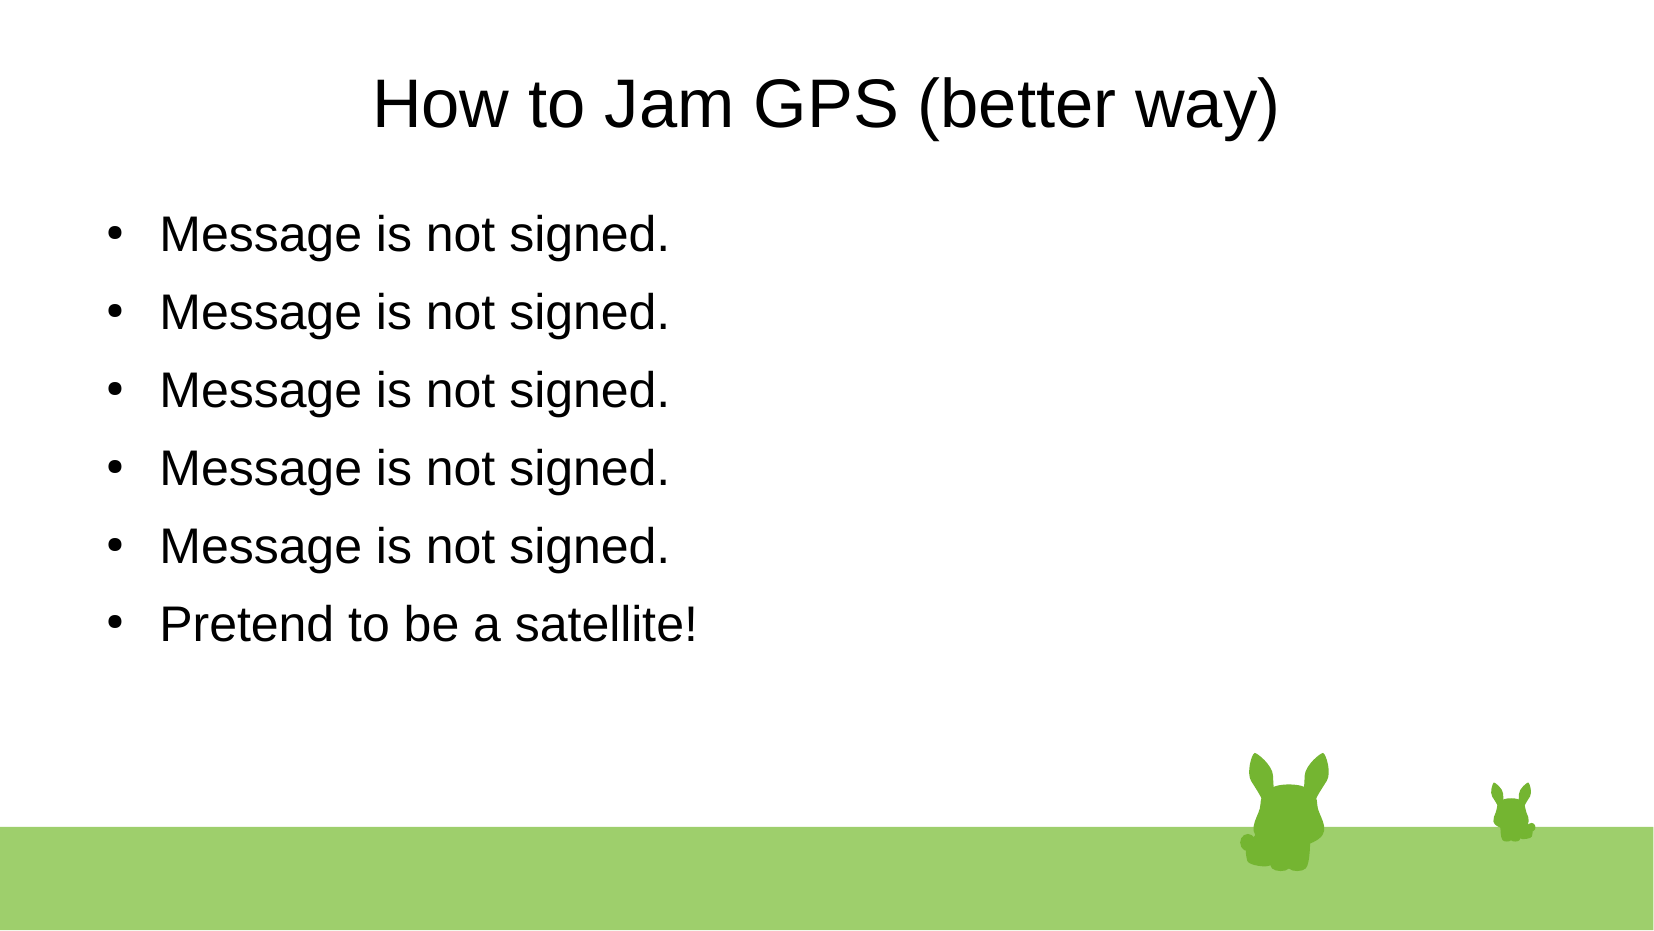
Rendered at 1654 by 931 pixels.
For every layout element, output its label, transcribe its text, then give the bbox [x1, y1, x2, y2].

list Message is not signed. Message is not signed. Message is not signed. Message is not signed. Message is not signed. Pretend to be a satellite! [88, 206, 1565, 739]
title How to Jam GPS (better way) [88, 29, 1565, 178]
